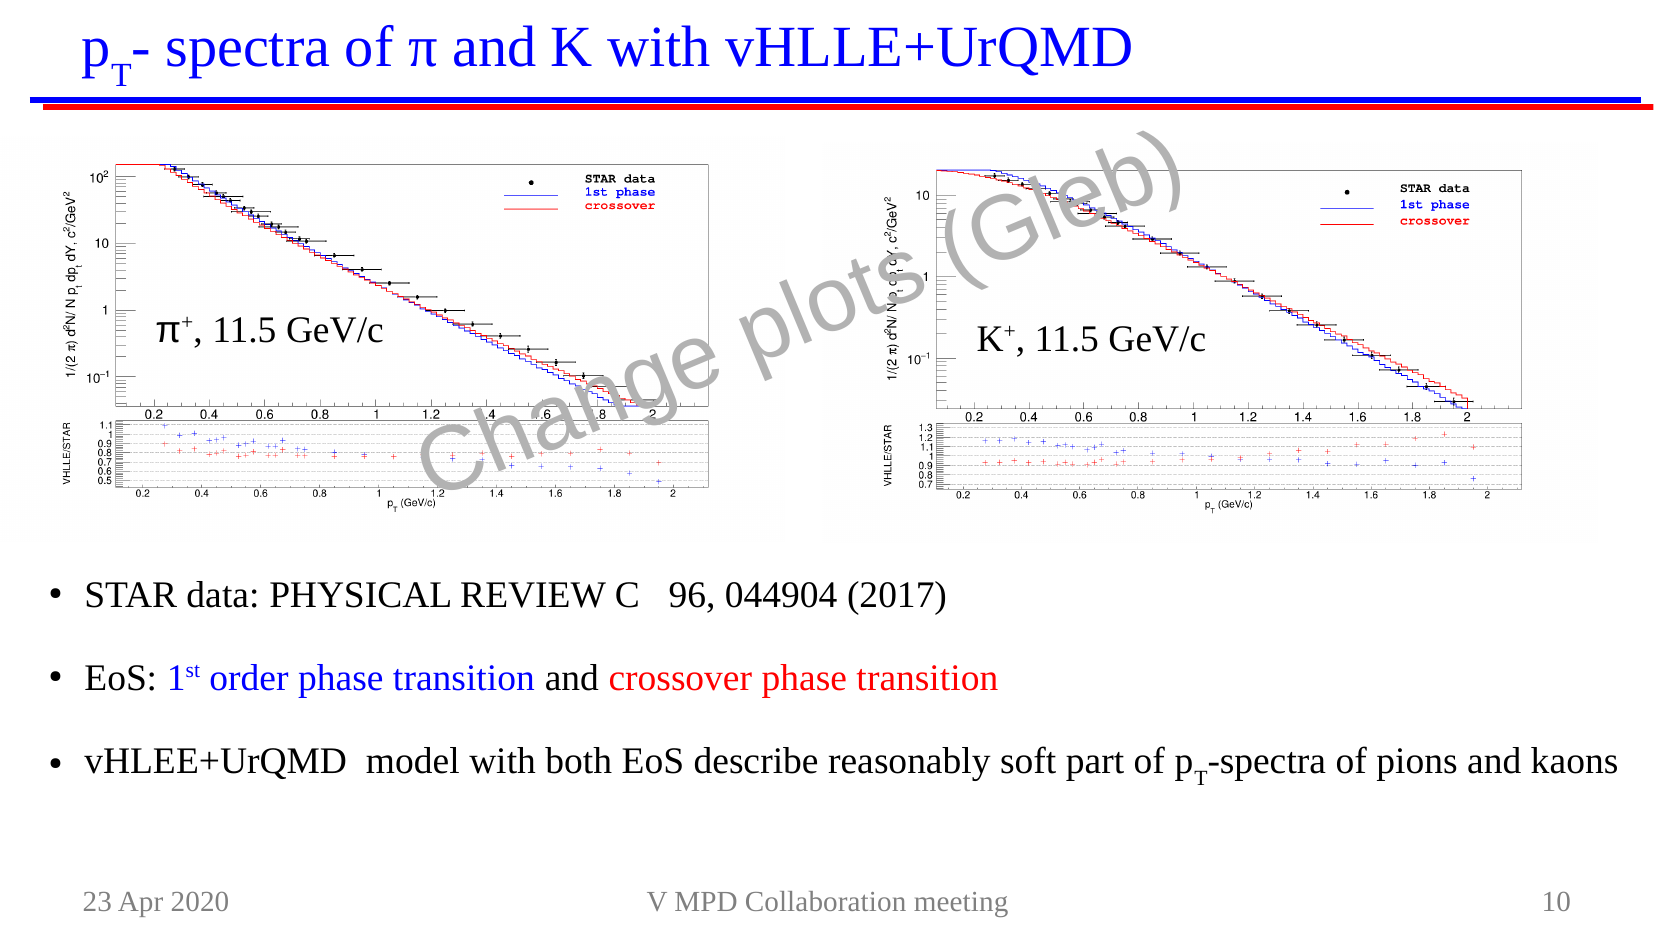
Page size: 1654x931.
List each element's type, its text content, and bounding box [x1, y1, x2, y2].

text_box π+, 11.5 GeV/c [140, 300, 411, 359]
title pT- spectra of π and K with vHLLE+UrQMD [81, 7, 1570, 91]
picture [822, 142, 1050, 238]
text_box Change plots (Gleb) [384, 93, 1214, 531]
picture [0, 136, 785, 542]
picture [822, 142, 1598, 543]
text_box STAR data: PHYSICAL REVIEW C 96, 044904 (2017) EoS: 1st order phase transition and crossover phase transition vHLEE+UrQMD model with both EoS describe reasonably soft part of pT-spectra of pions and kaons [34, 566, 1653, 840]
text_box K+, 11.5 GeV/c [961, 310, 1225, 369]
